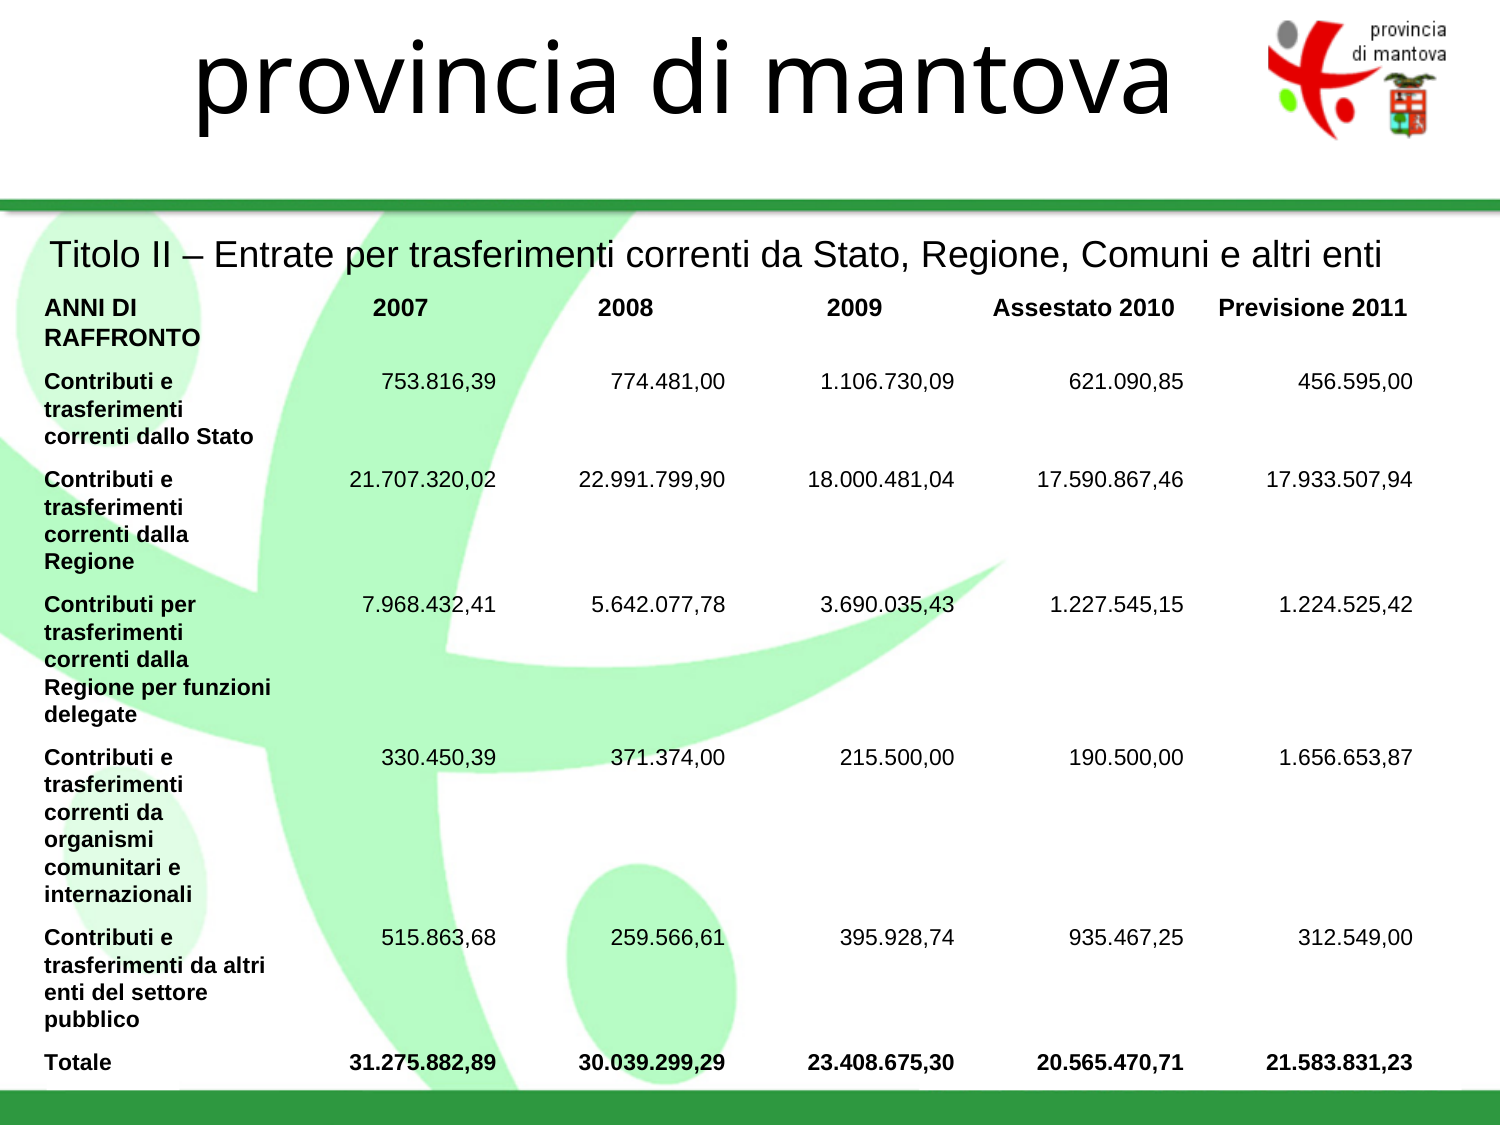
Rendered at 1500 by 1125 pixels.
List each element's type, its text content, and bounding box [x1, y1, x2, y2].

table_cell Contributi e trasferimenti correnti dallo Stato [29, 359, 290, 457]
table_cell 215.500,00 [740, 735, 970, 915]
table_cell 259.566,61 [511, 915, 740, 1040]
table_cell 21.707.320,02 [290, 457, 511, 582]
table_cell 30.039.299,29 [511, 1040, 740, 1083]
table_cell 456.595,00 [1199, 359, 1428, 457]
table_cell 190.500,00 [970, 735, 1199, 915]
table_cell Contributi per trasferimenti correnti dalla Regione per funzioni delegate [29, 582, 290, 735]
table_cell 31.275.882,89 [290, 1040, 511, 1083]
table_cell 753.816,39 [290, 359, 511, 457]
table_cell 1.106.730,09 [740, 359, 970, 457]
picture [1267, 15, 1452, 142]
table_cell 935.467,25 [970, 915, 1199, 1040]
table_cell Contributi e trasferimenti correnti da organismi comunitari e internazionali [29, 735, 290, 915]
table_cell Totale [29, 1040, 290, 1083]
table_header 2009 [740, 284, 970, 359]
text_box Titolo II – Entrate per trasferimenti correnti da Stato, Regione, Comuni e altri enti [34, 222, 1410, 283]
table_cell 17.933.507,94 [1199, 457, 1428, 582]
text_box provincia di mantova [176, 5, 1205, 142]
table_cell 20.565.470,71 [970, 1040, 1199, 1083]
table_cell 23.408.675,30 [740, 1040, 970, 1083]
table_cell Contributi e trasferimenti correnti dalla Regione [29, 457, 290, 582]
table_cell 515.863,68 [290, 915, 511, 1040]
table_cell 17.590.867,46 [970, 457, 1199, 582]
table_cell 7.968.432,41 [290, 582, 511, 735]
table_cell 312.549,00 [1199, 915, 1428, 1040]
table_header 2007 [290, 284, 511, 359]
table_cell 371.374,00 [511, 735, 740, 915]
table_cell 18.000.481,04 [740, 457, 970, 582]
table_cell 5.642.077,78 [511, 582, 740, 735]
table_header Previsione 2011 [1199, 284, 1428, 359]
table_cell 395.928,74 [740, 915, 970, 1040]
table_cell 1.656.653,87 [1199, 735, 1428, 915]
table_cell 21.583.831,23 [1199, 1040, 1428, 1083]
table_cell 621.090,85 [970, 359, 1199, 457]
table_cell 1.224.525,42 [1199, 582, 1428, 735]
table_header 2008 [511, 284, 740, 359]
table_cell 3.690.035,43 [740, 582, 970, 735]
table_header ANNI DI RAFFRONTO [29, 284, 290, 359]
table_cell 330.450,39 [290, 735, 511, 915]
table_cell Contributi e trasferimenti da altri enti del settore pubblico [29, 915, 290, 1040]
picture [0, 197, 1500, 1125]
table_cell 1.227.545,15 [970, 582, 1199, 735]
table_header Assestato 2010 [970, 284, 1199, 359]
table_cell 22.991.799,90 [511, 457, 740, 582]
table_cell 774.481,00 [511, 359, 740, 457]
